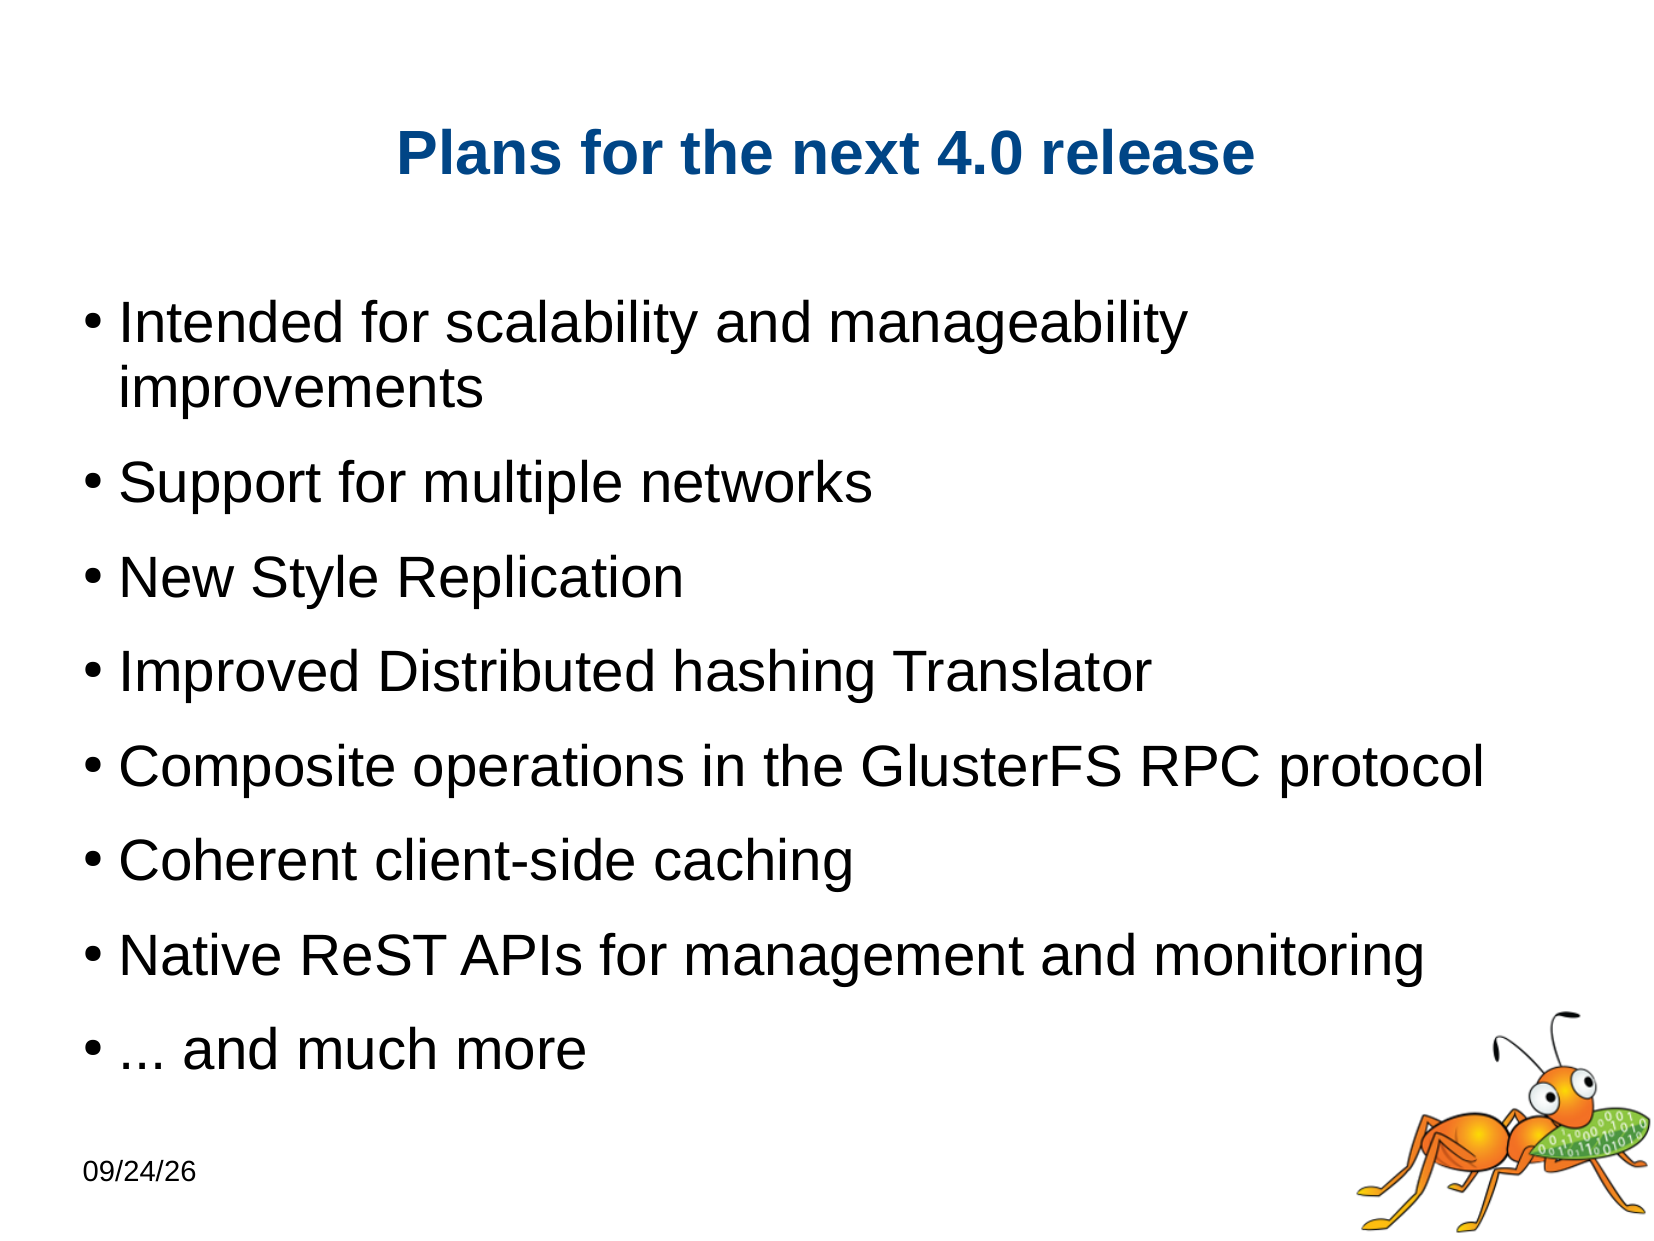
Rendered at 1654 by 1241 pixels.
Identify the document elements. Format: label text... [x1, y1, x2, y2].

picture [1353, 1009, 1654, 1235]
title Plans for the next 4.0 release [82, 49, 1571, 257]
list Intended for scalability and manageability improvements Support for multiple networks New Style Replication Improved Distributed hashing Translator Composite operations in the GlusterFS RPC protocol Coherent client-side caching Native ReST APIs for management and monitoring ... and much more [82, 290, 1571, 1010]
